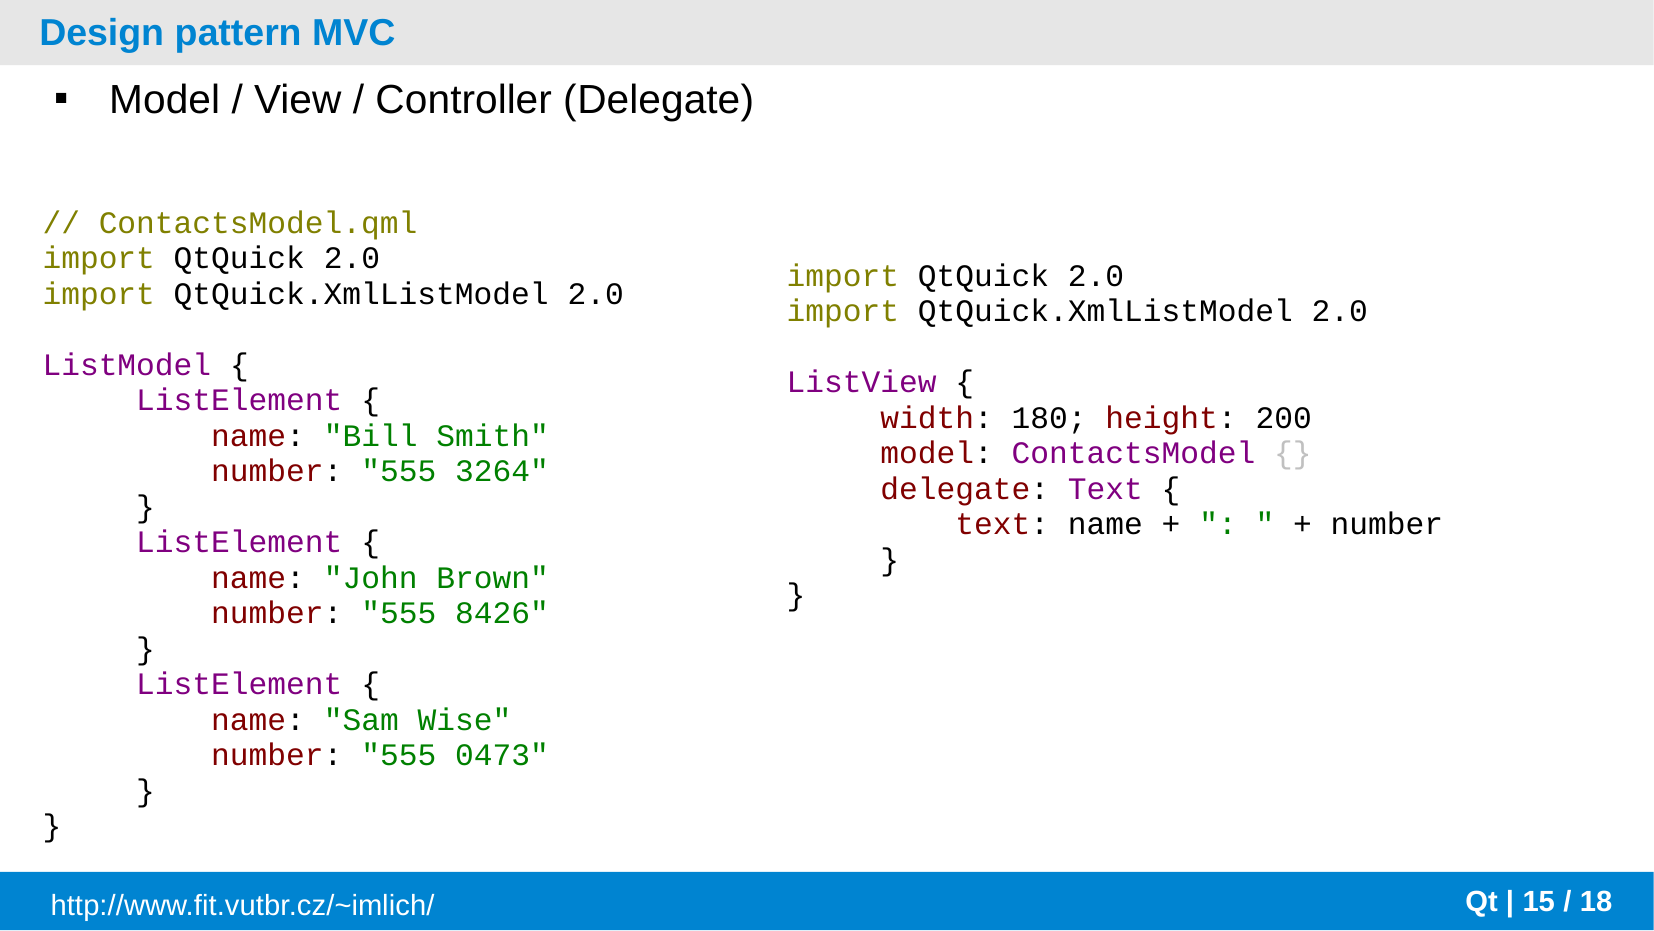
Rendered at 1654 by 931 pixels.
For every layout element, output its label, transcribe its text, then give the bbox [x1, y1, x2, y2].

title Design pattern MVC [39, 4, 1615, 61]
text_box import QtQuick 2.0 import QtQuick.XmlListModel 2.0 ListView { width: 180; height: 200 model: ContactsModel {} delegate: Text { text: name + ": " + number } } [771, 253, 1629, 619]
list Model / View / Controller (Delegate) [38, 76, 1616, 844]
text_box // ContactsModel.qml import QtQuick 2.0 import QtQuick.XmlListModel 2.0 ListModel { ListElement { name: "Bill Smith" number: "555 3264" } ListElement { name: "John Brown" number: "555 8426" } ListElement { name: "Sam Wise" number: "555 0473" } } [27, 199, 741, 791]
